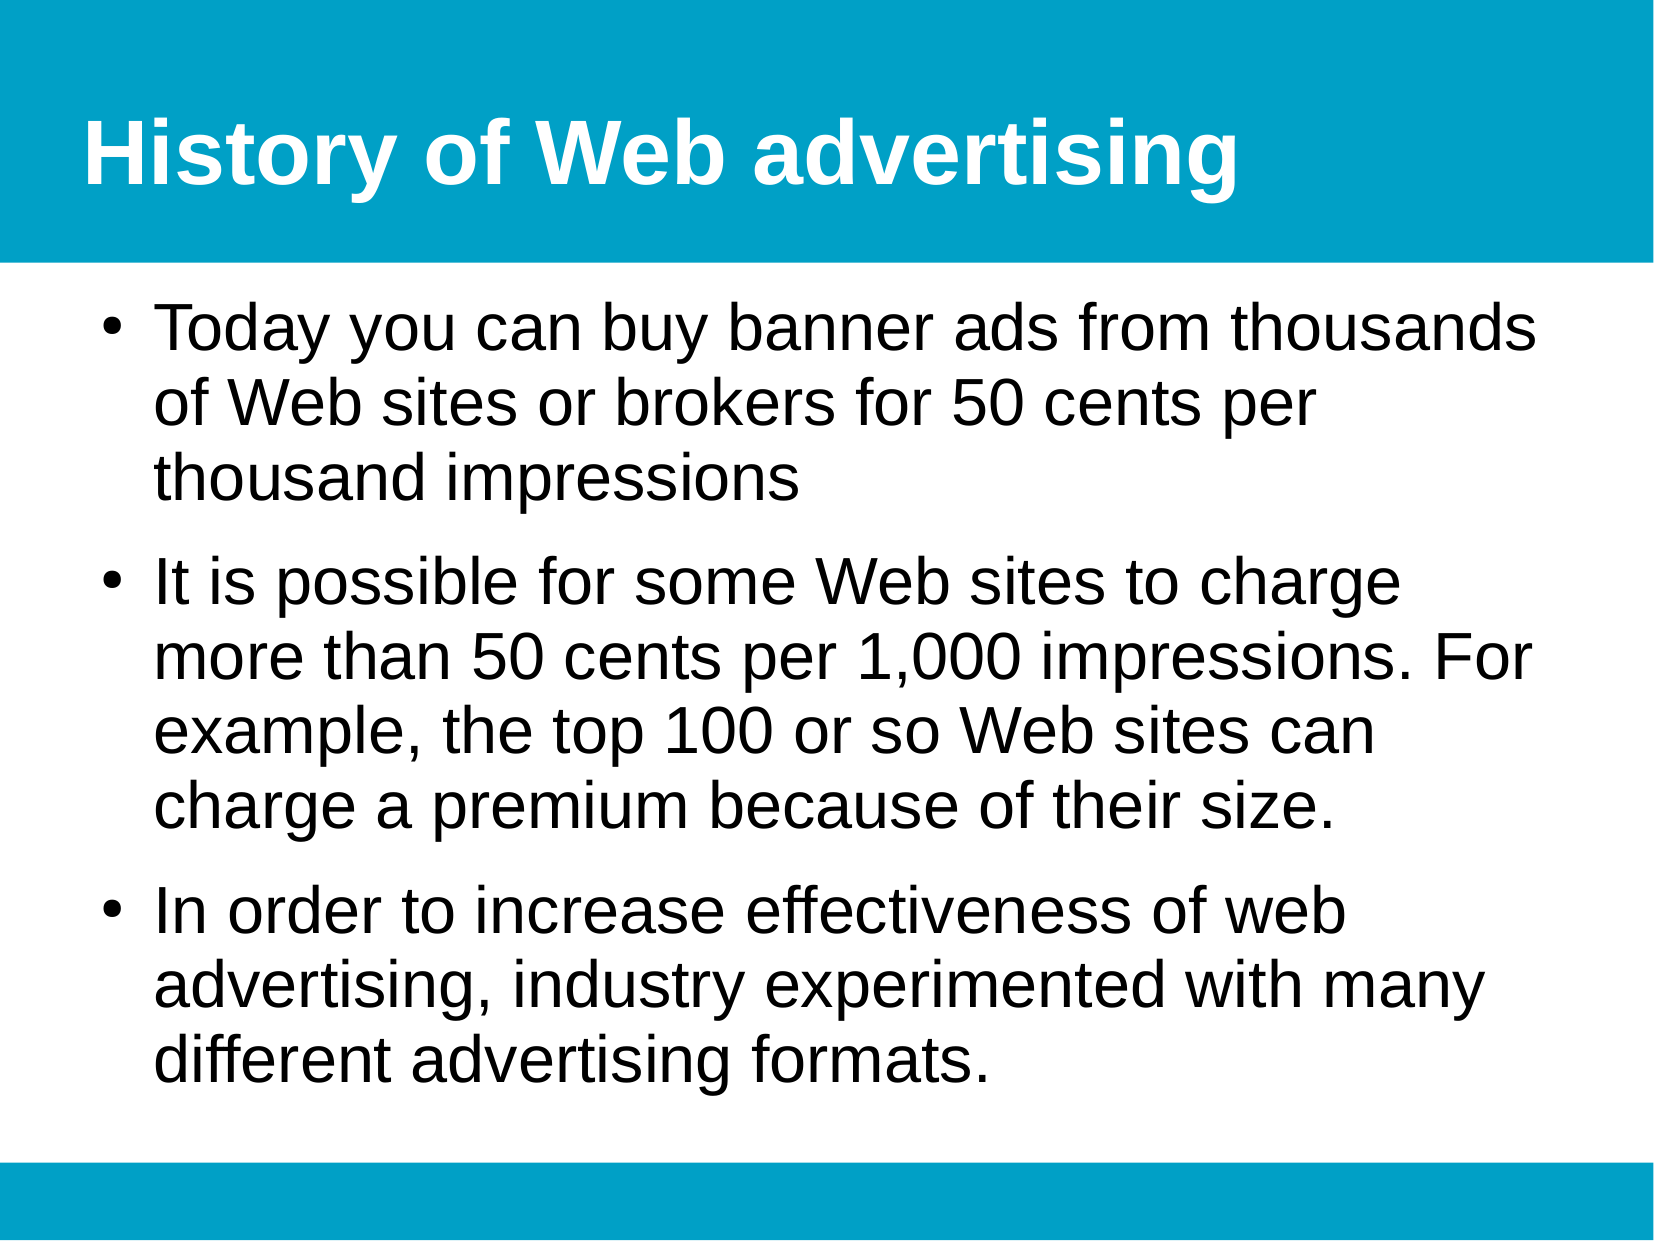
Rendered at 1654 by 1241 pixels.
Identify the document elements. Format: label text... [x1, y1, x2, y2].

list Today you can buy banner ads from thousands of Web sites or brokers for 50 cents per thousand impressions It is possible for some Web sites to charge more than 50 cents per 1,000 impressions. For example, the top 100 or so Web sites can charge a premium because of their size. In order to increase effectiveness of web advertising, industry experimented with many different advertising formats. [82, 290, 1571, 1097]
title History of Web advertising [82, 56, 1571, 250]
